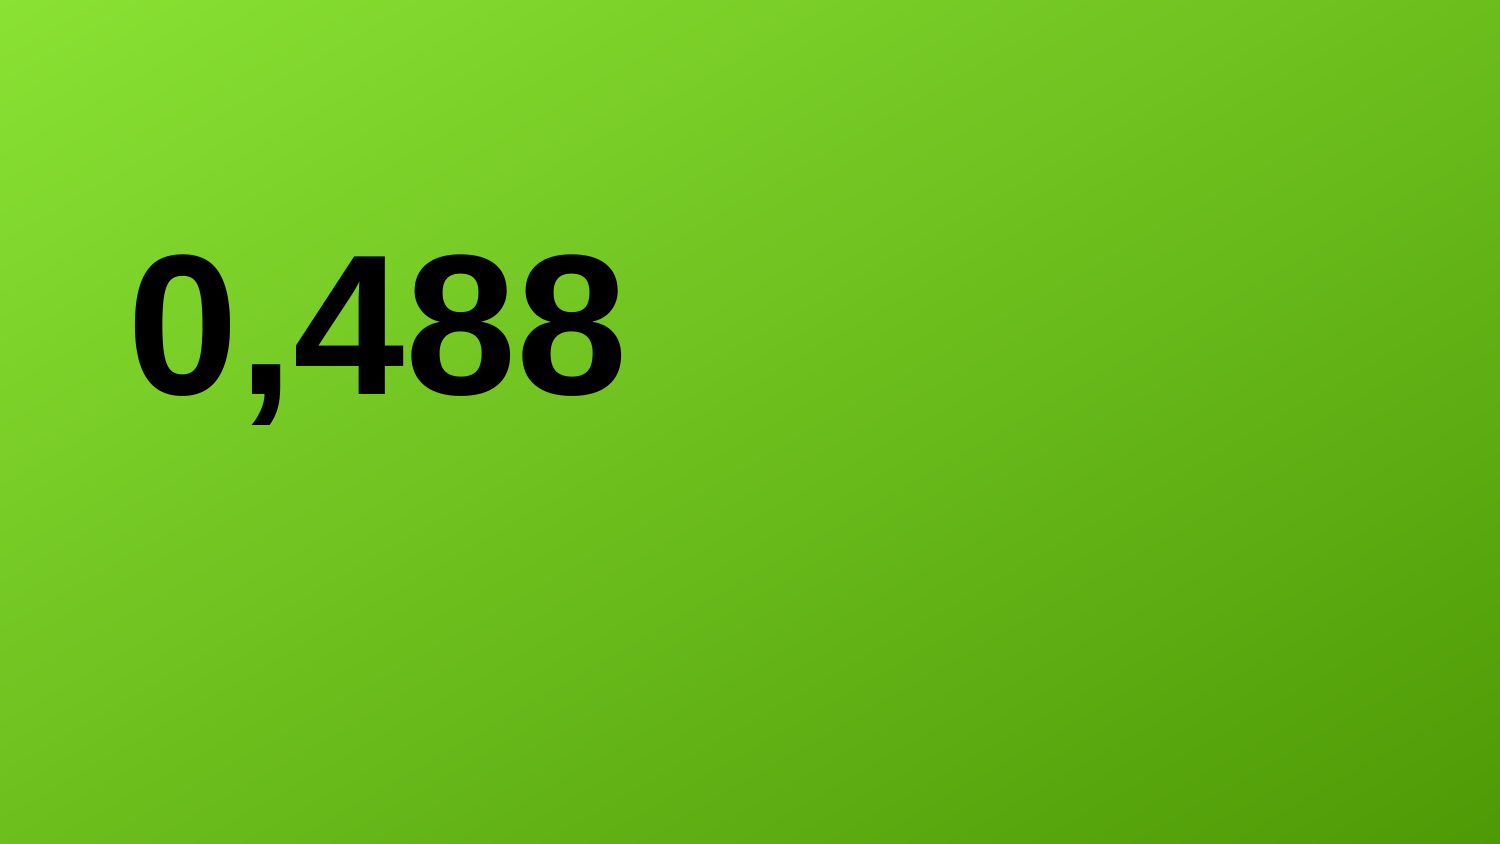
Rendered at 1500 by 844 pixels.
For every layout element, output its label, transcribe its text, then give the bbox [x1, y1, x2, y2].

text_box 0,488 [440, 331, 482, 377]
text_box 0,488 [112, 259, 1388, 450]
text_box 0,488 [162, 276, 202, 374]
text_box 0,488 [443, 274, 478, 312]
text_box 0,488 [554, 274, 589, 312]
text_box 0,488 [551, 331, 593, 377]
text_box 0,488 [318, 283, 359, 346]
